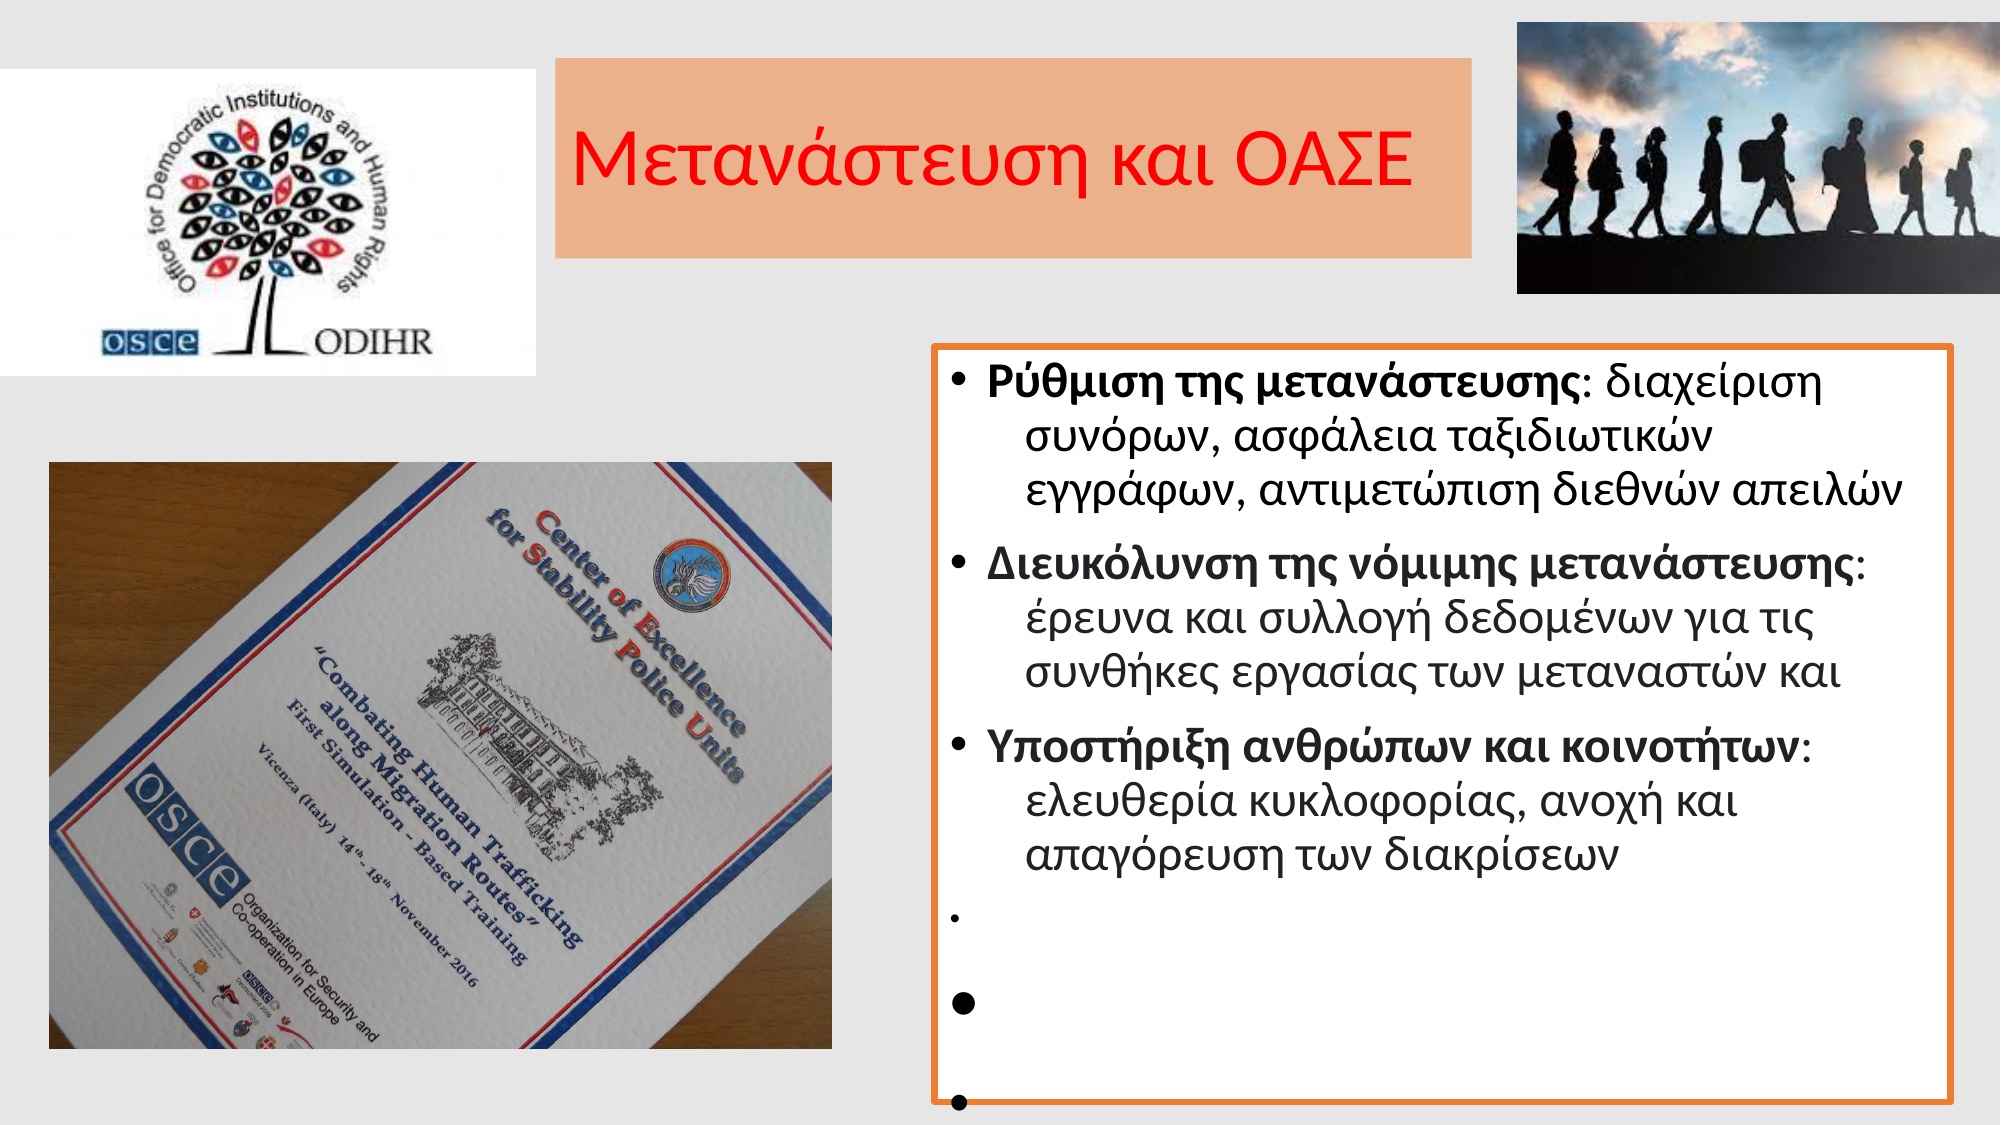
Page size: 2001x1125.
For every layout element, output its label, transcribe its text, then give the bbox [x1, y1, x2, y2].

picture [49, 462, 832, 1049]
title Μετανάστευση και ΟΑΣΕ [555, 58, 1472, 259]
list Ρύθμιση της μετανάστευσης: διαχείριση συνόρων, ασφάλεια ταξιδιωτικών εγγράφων, αντιμετώπιση διεθνών απειλών Διευκόλυνση της νόμιμης μετανάστευσης: έρευνα και συλλογή δεδομένων για τις συνθήκες εργασίας των μεταναστών και Υποστήριξη ανθρώπων και κοινοτήτων: ελευθερία κυκλοφορίας, ανοχή και απαγόρευση των διακρίσεων [934, 346, 1951, 1103]
picture [0, 69, 536, 376]
picture [1517, 22, 2000, 294]
